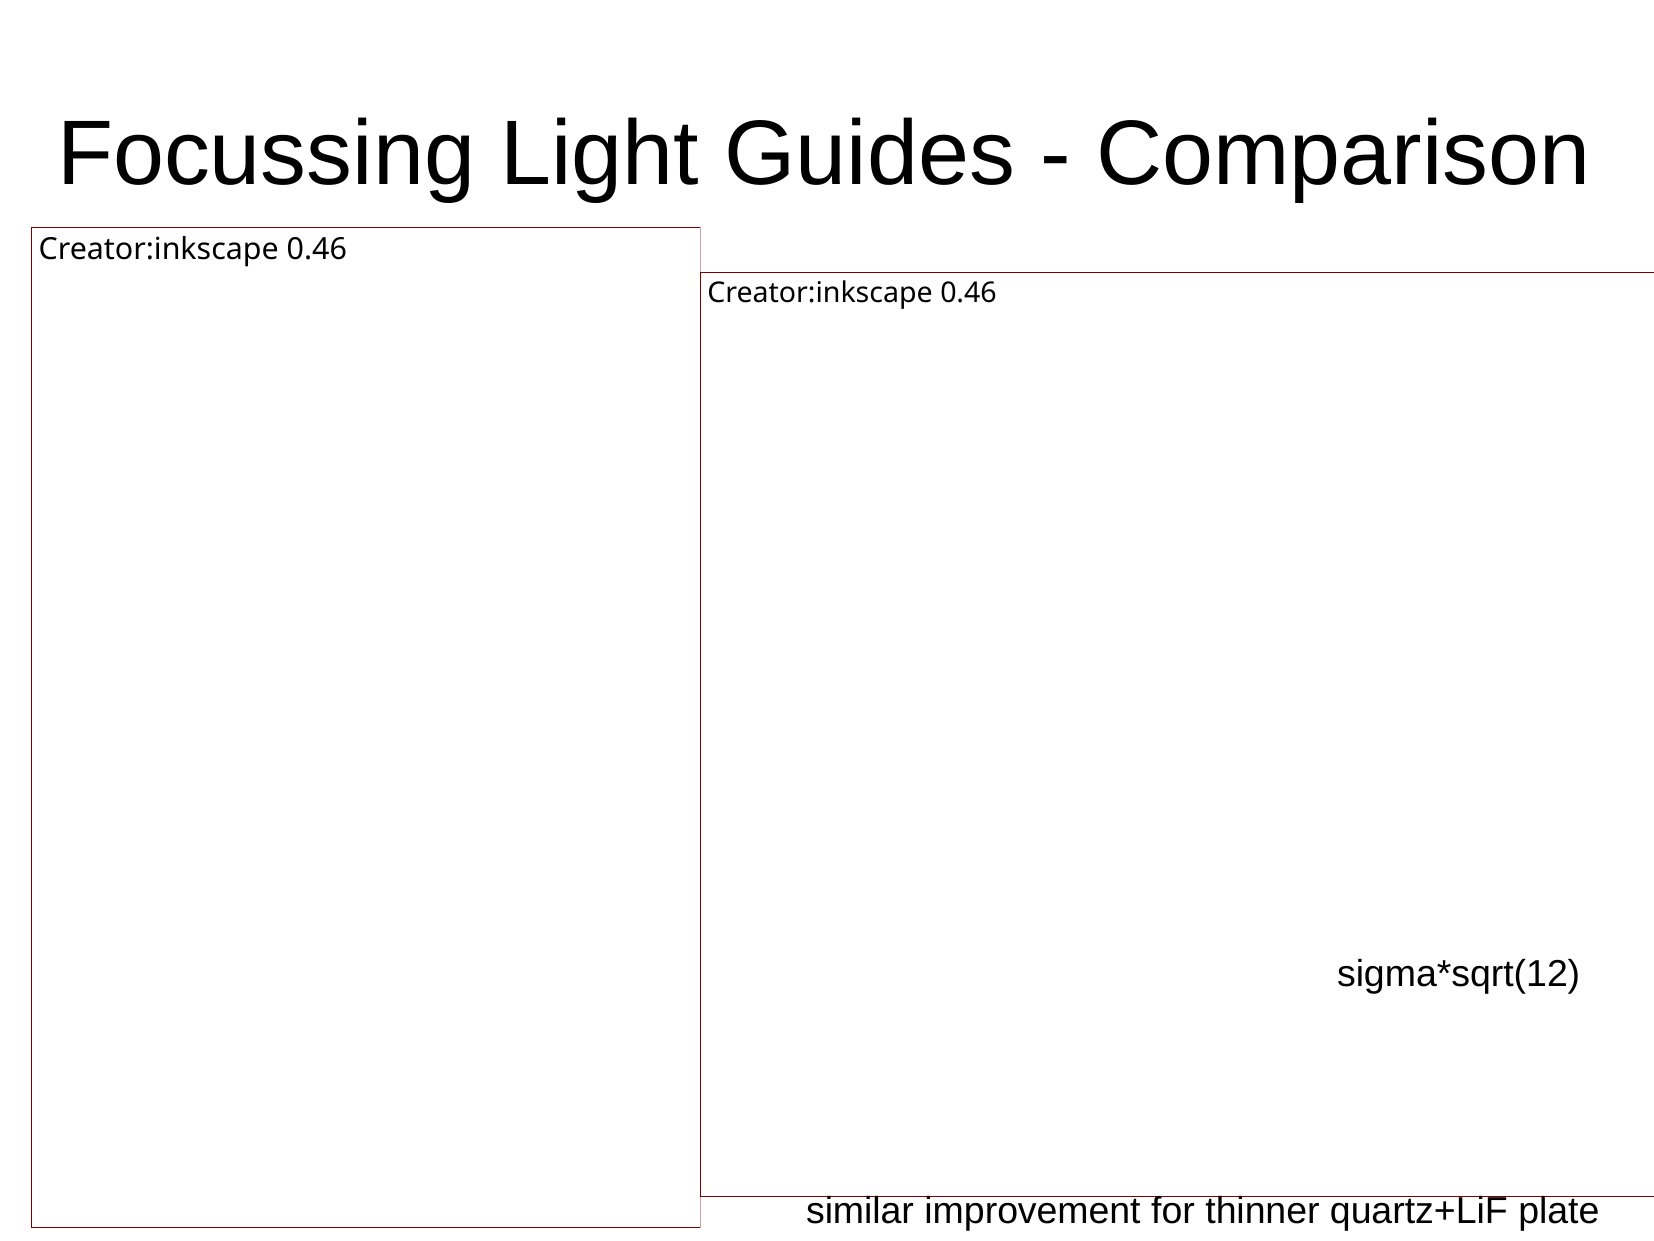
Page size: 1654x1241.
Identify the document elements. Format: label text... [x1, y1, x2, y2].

text_box sigma*sqrt(12) [1322, 945, 1594, 1007]
picture [28, 225, 1654, 1228]
text_box similar improvement for thinner quartz+LiF plate [791, 1182, 1615, 1241]
title Focussing Light Guides - Comparison [37, 56, 1613, 250]
